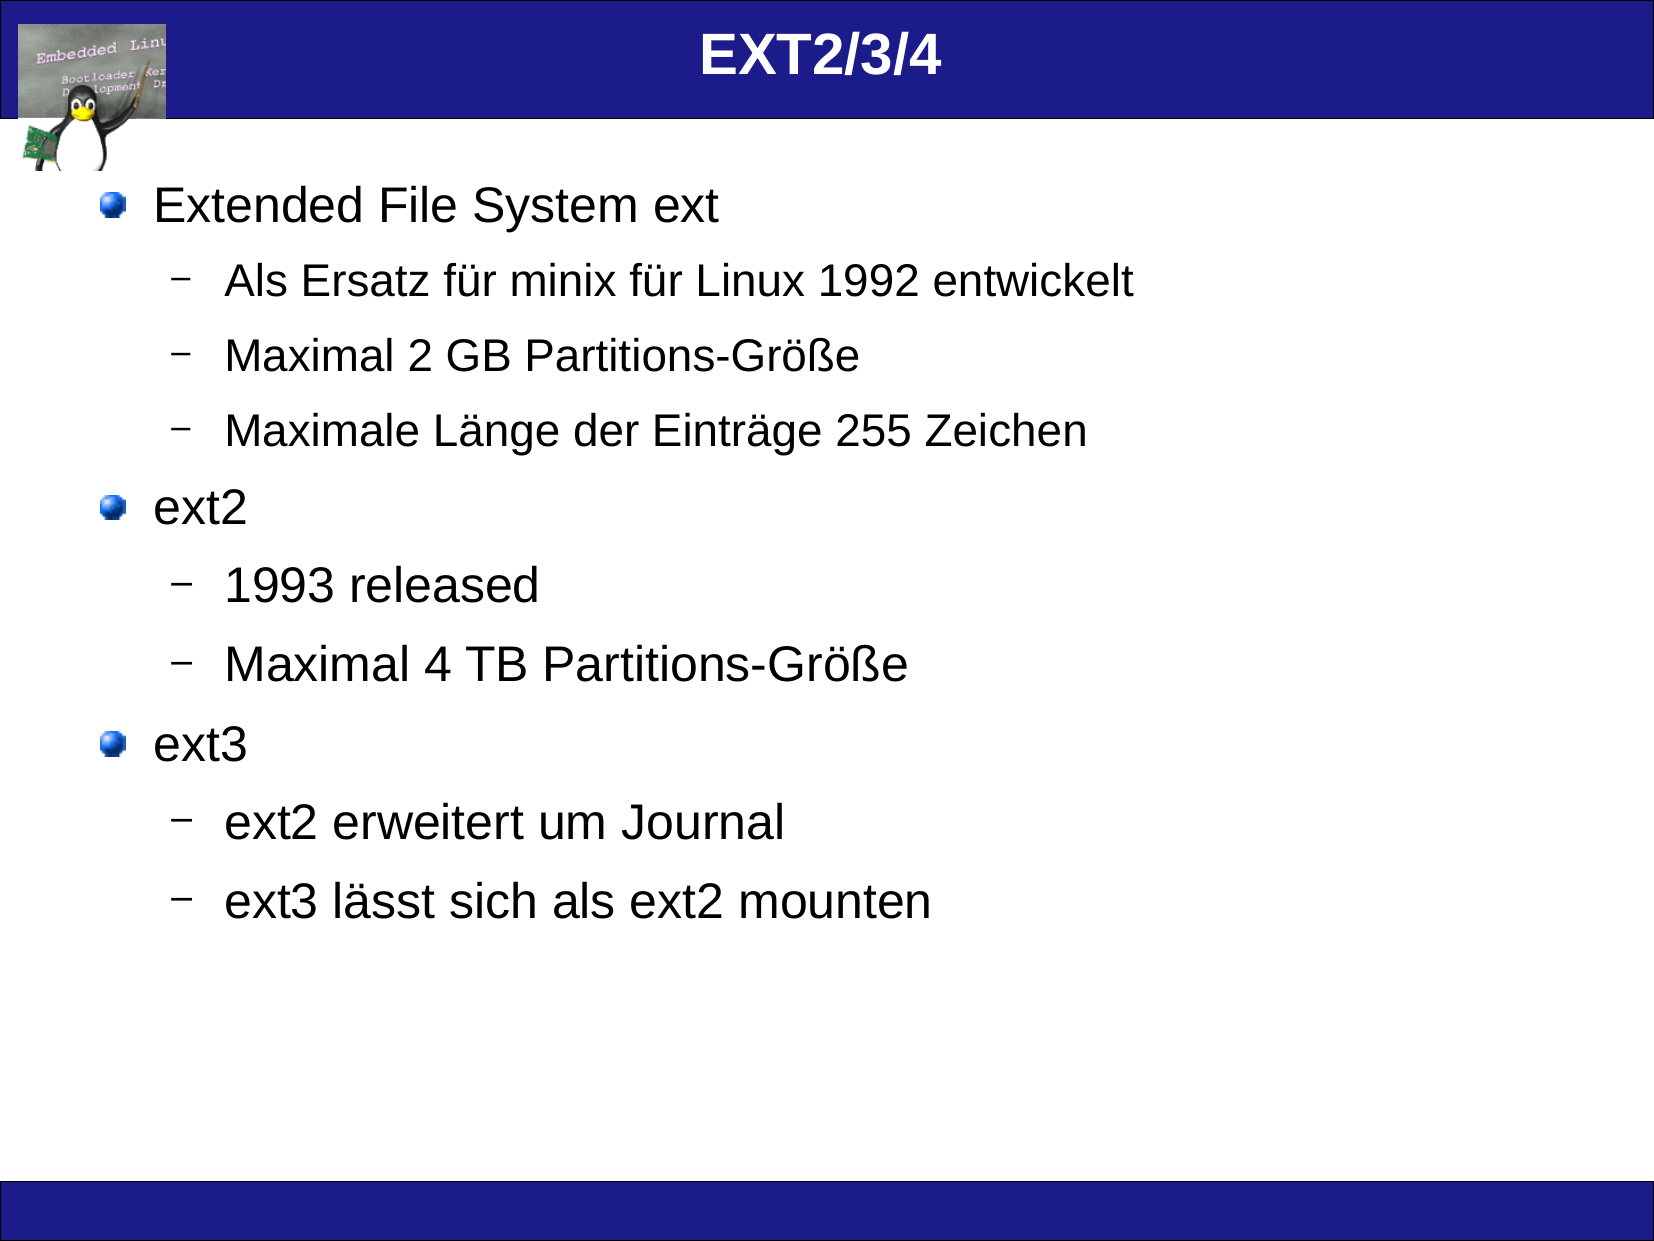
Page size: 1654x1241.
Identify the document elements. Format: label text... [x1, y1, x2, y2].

title EXT2/3/4 [76, 19, 1565, 89]
picture [18, 24, 166, 171]
list Extended File System ext Als Ersatz für minix für Linux 1992 entwickelt Maximal 2 GB Partitions-Größe Maximale Länge der Einträge 255 Zeichen ext2 1993 released Maximal 4 TB Partitions-Größe ext3 ext2 erweitert um Journal ext3 lässt sich als ext2 mounten [82, 177, 1571, 1152]
